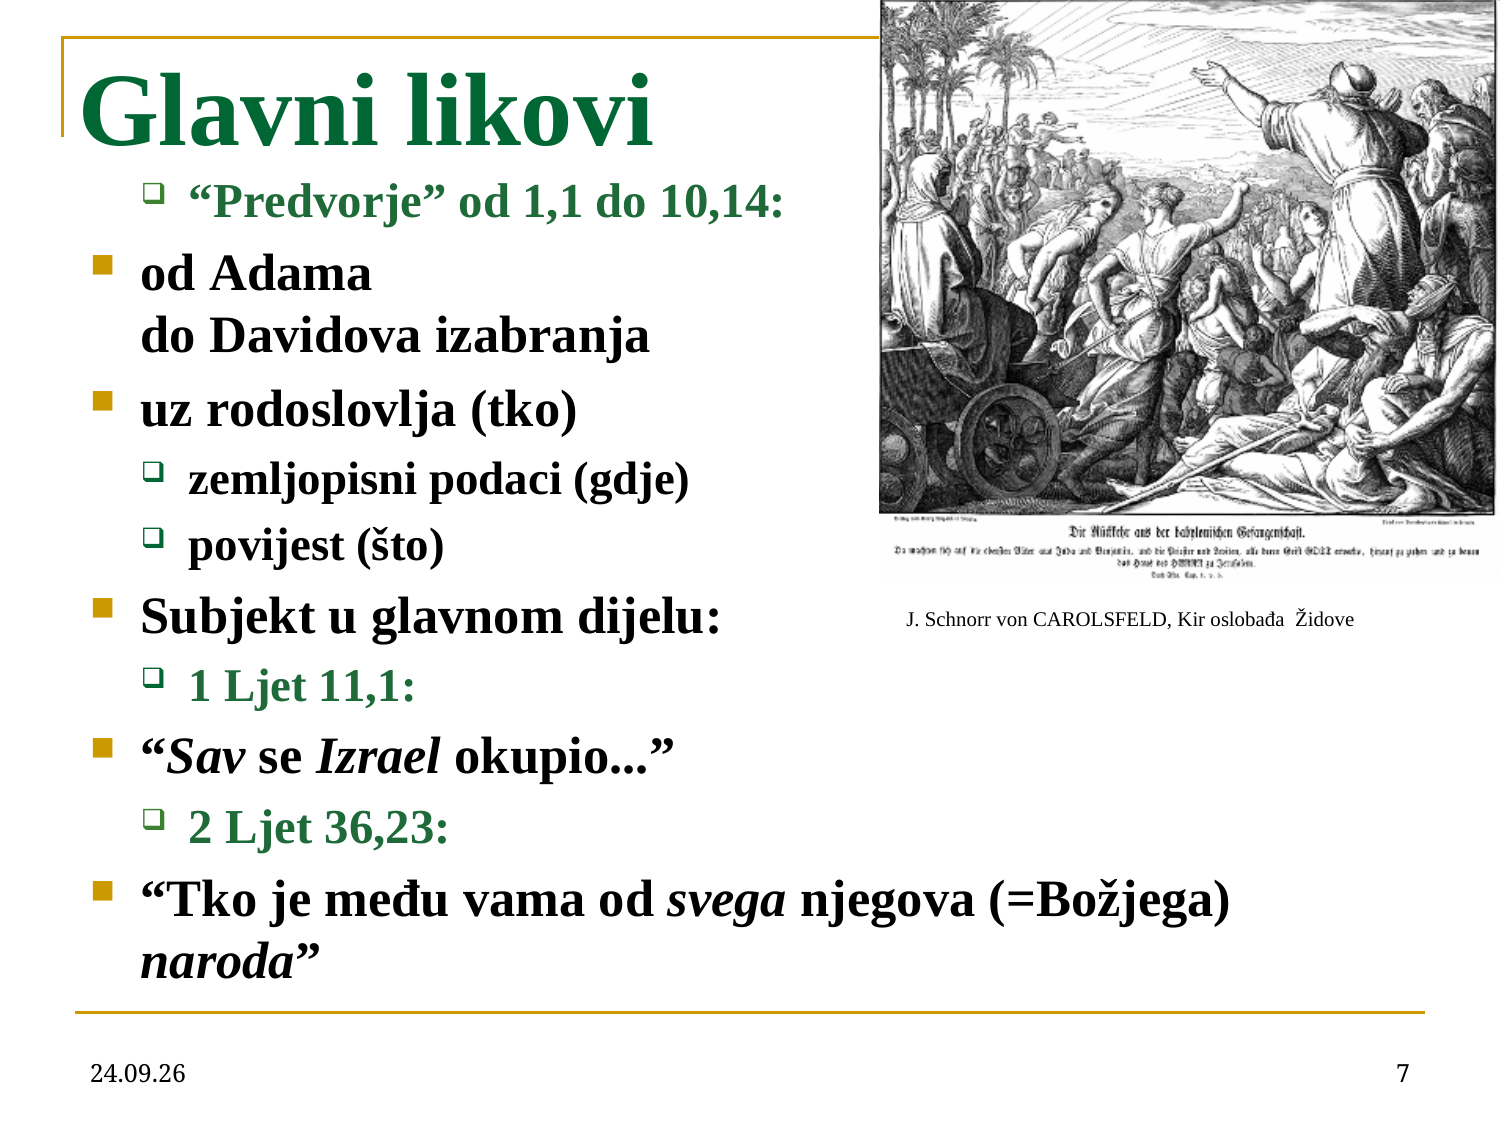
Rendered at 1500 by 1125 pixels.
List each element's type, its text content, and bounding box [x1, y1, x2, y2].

text_box J. Schnorr von CAROLSFELD, Kir oslobađa Židove [891, 597, 1500, 639]
title Glavni likovi [63, 33, 879, 221]
text_box 03.12.25 [74, 1024, 426, 1100]
picture [879, 0, 1500, 583]
list “Predvorje” od 1,1 do 10,14: od Adama do Davidova izabranja uz rodoslovlja (tko) zemljopisni podaci (gdje) povijest (što) Subjekt u glavnom dijelu: 1 Ljet 11,1: “Sav se Izrael okupio...” 2 Ljet 36,23: “Tko je među vama od svega njegova (=Božjega) naroda” [75, 160, 1426, 1006]
text_box <number> [1074, 1024, 1426, 1100]
